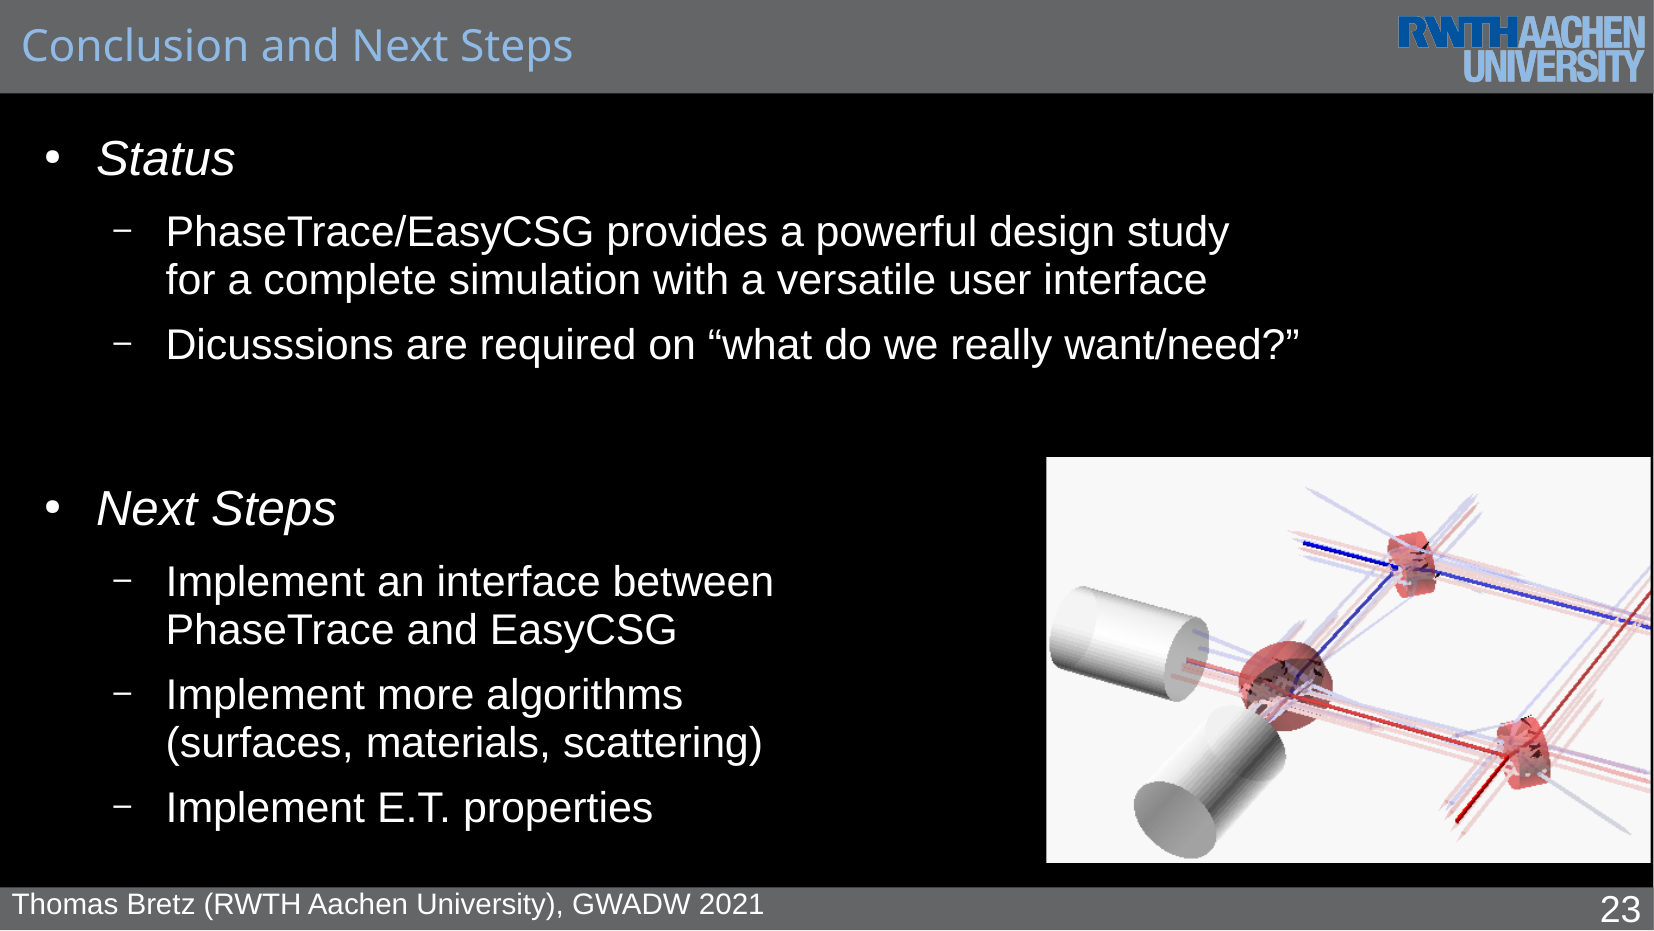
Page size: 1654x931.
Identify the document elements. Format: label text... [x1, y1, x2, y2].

picture [1046, 457, 1651, 863]
title Conclusion and Next Steps [20, 7, 1510, 82]
list Status PhaseTrace/EasyCSG provides a powerful design study for a complete simulation with a versatile user interface Dicusssions are required on “what do we really want/need?” Next Steps Implement an interface between PhaseTrace and EasyCSG Implement more algorithms (surfaces, materials, scattering) Implement E.T. properties [26, 131, 1515, 836]
picture [1363, 0, 1654, 113]
